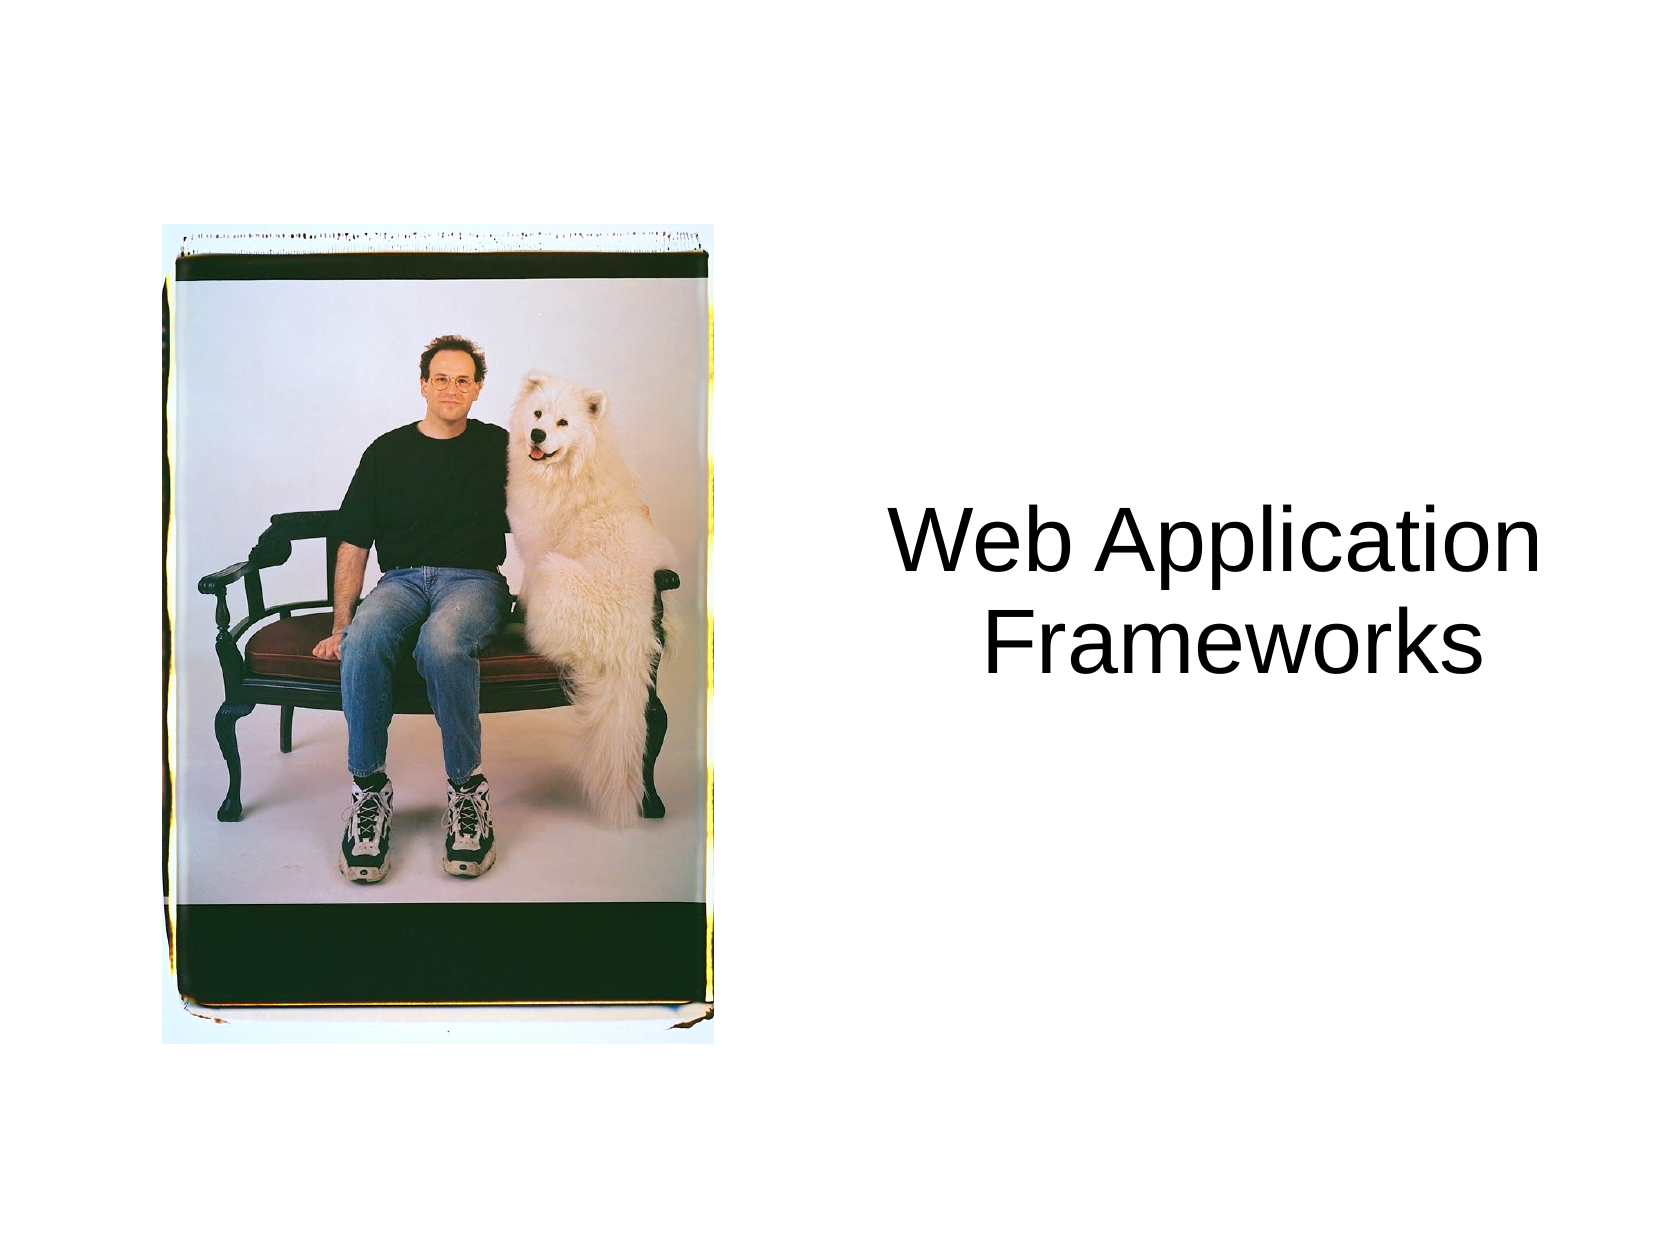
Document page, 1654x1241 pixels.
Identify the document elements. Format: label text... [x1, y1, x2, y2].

picture [162, 224, 714, 1044]
title Web Application Frameworks [825, 56, 1571, 1126]
